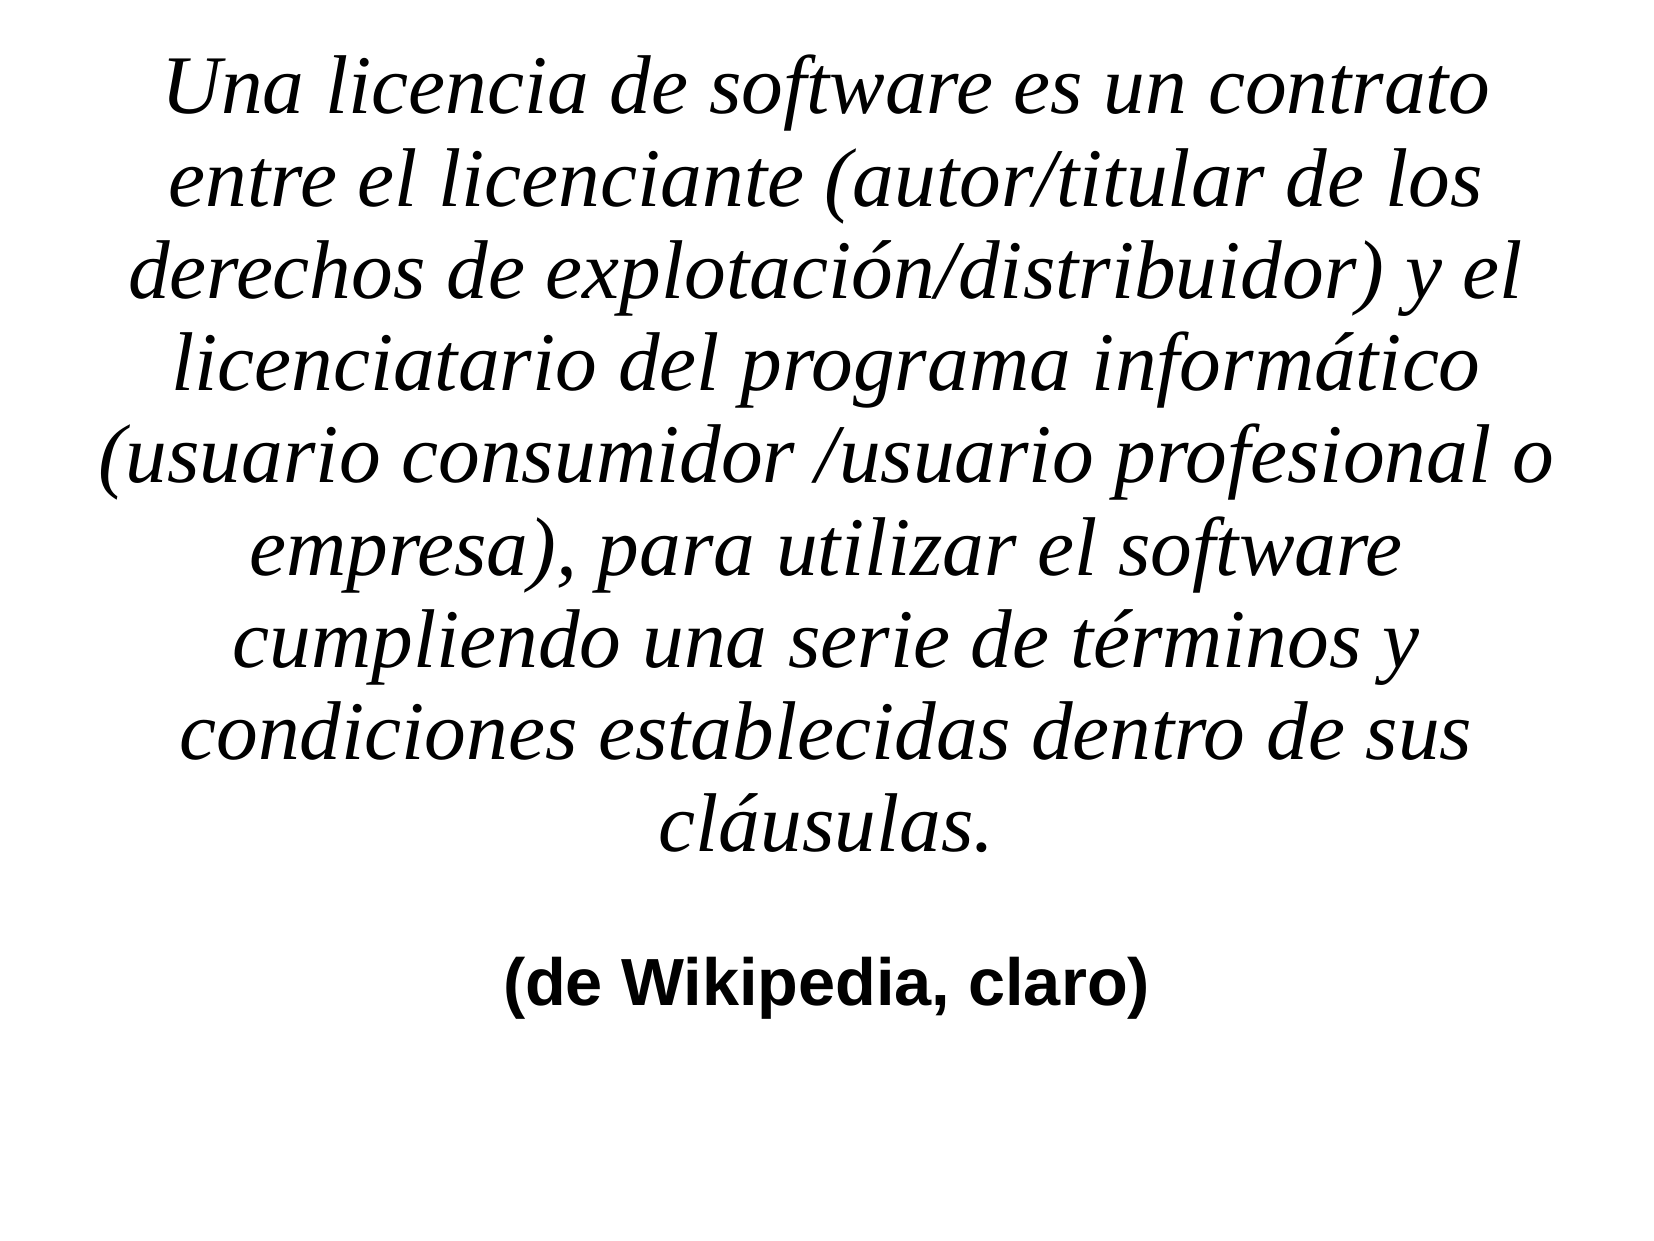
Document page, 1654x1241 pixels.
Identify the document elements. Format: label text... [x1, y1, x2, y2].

subtitle Una licencia de software es un contrato entre el licenciante (autor/titular de los derechos de explotación/distribuidor) y el licenciatario del programa informático (usuario consumidor /usuario profesional o empresa), para utilizar el software cumpliendo una serie de términos y condiciones establecidas dentro de sus cláusulas. (de Wikipedia, claro) [82, 39, 1571, 1020]
